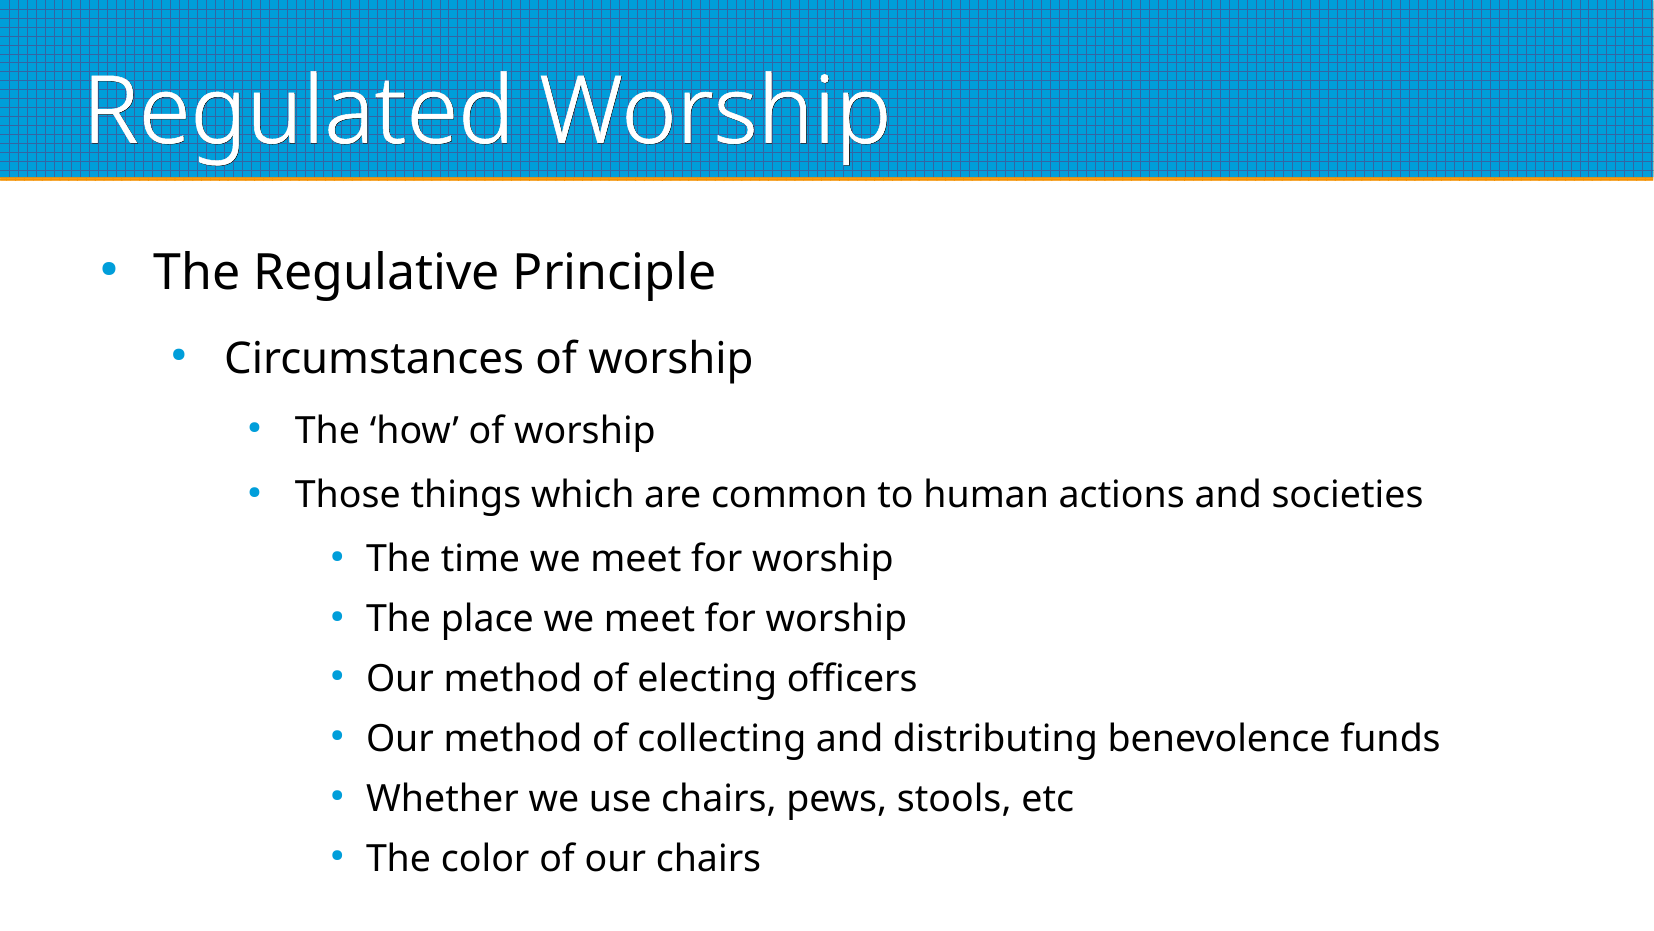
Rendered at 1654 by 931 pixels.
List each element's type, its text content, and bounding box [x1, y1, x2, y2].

list The Regulative Principle Circumstances of worship The ‘how’ of worship Those things which are common to human actions and societies The time we meet for worship The place we meet for worship Our method of electing officers Our method of collecting and distributing benevolence funds Whether we use chairs, pews, stools, etc The color of our chairs [82, 236, 1563, 901]
title Regulated Worship [82, 14, 1571, 171]
